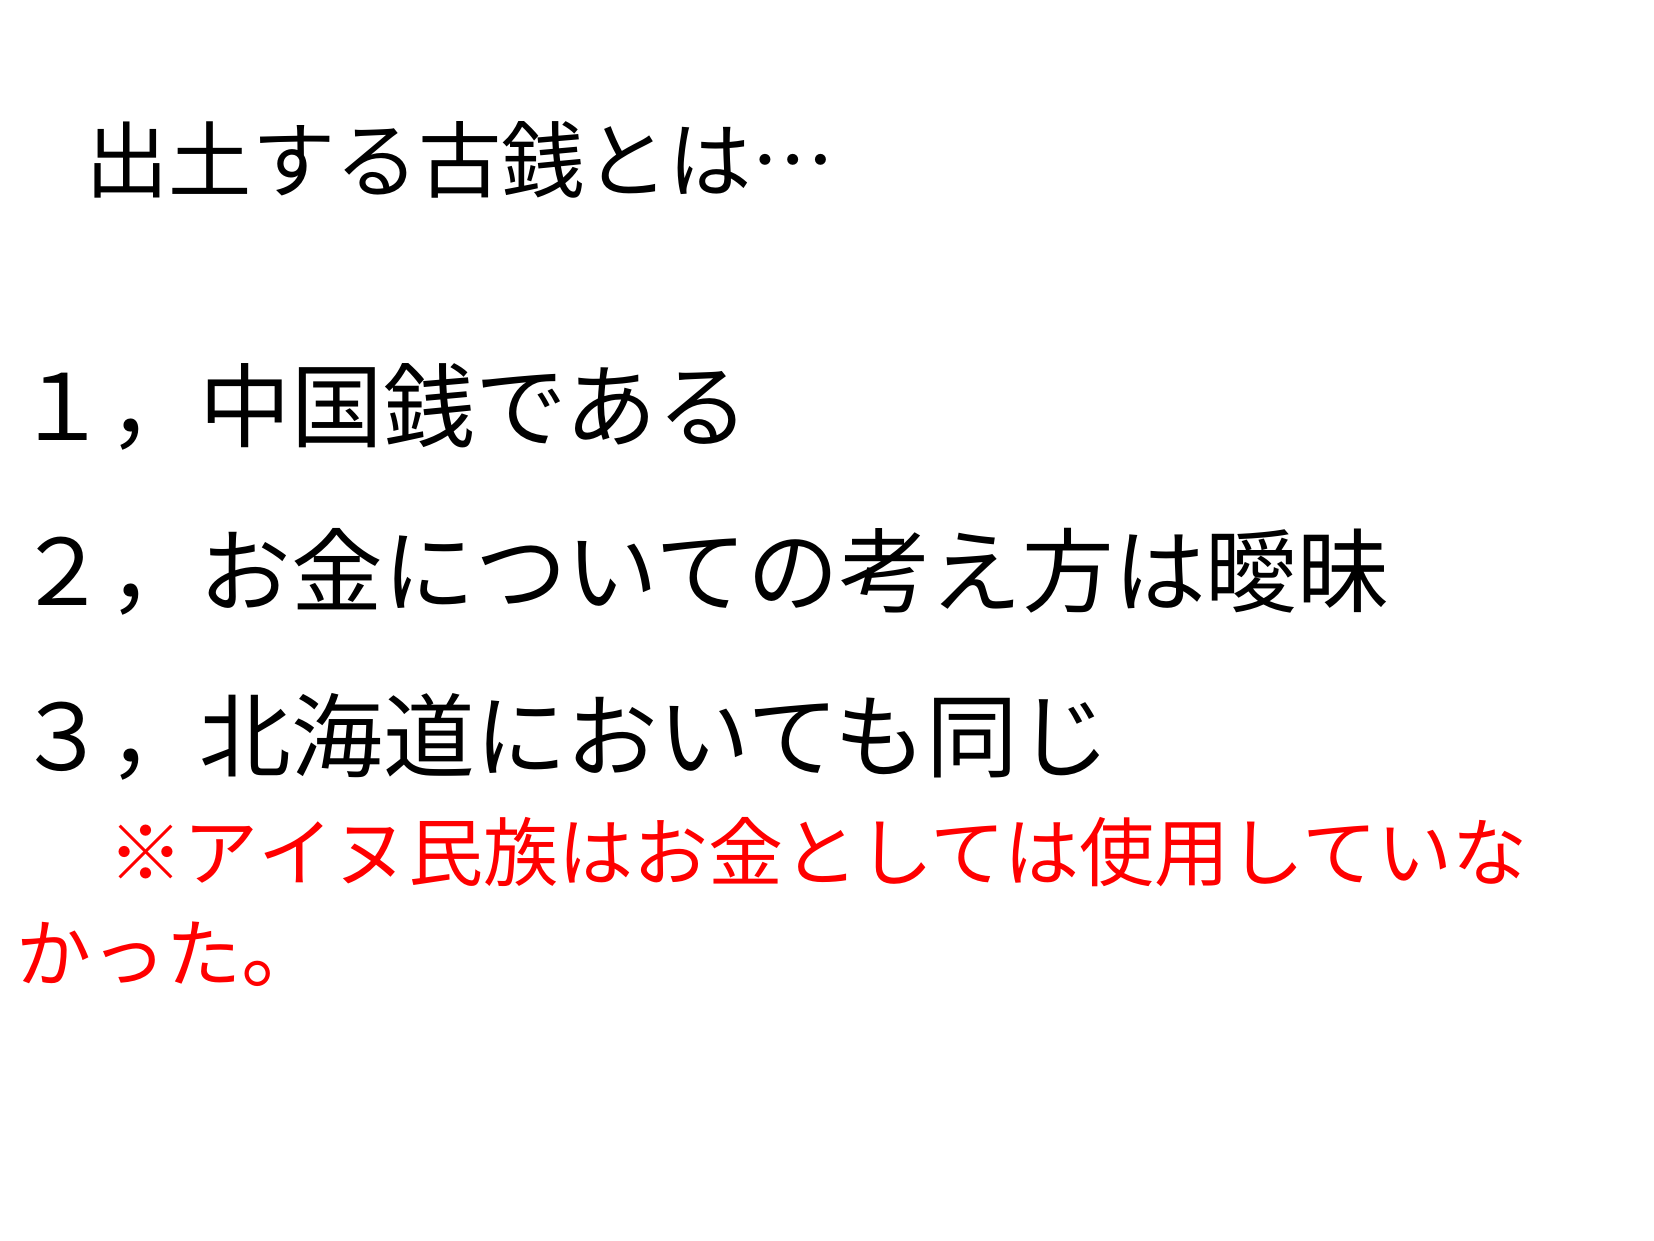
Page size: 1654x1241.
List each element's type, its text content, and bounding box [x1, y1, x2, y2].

text_box 出土する古銭とは… [70, 100, 910, 216]
text_box １，中国銭である ２，お金についての考え方は曖昧 ３，北海道においても同じ ※アイヌ民族はお金としては使用していなかった。 [1, 286, 1654, 1007]
